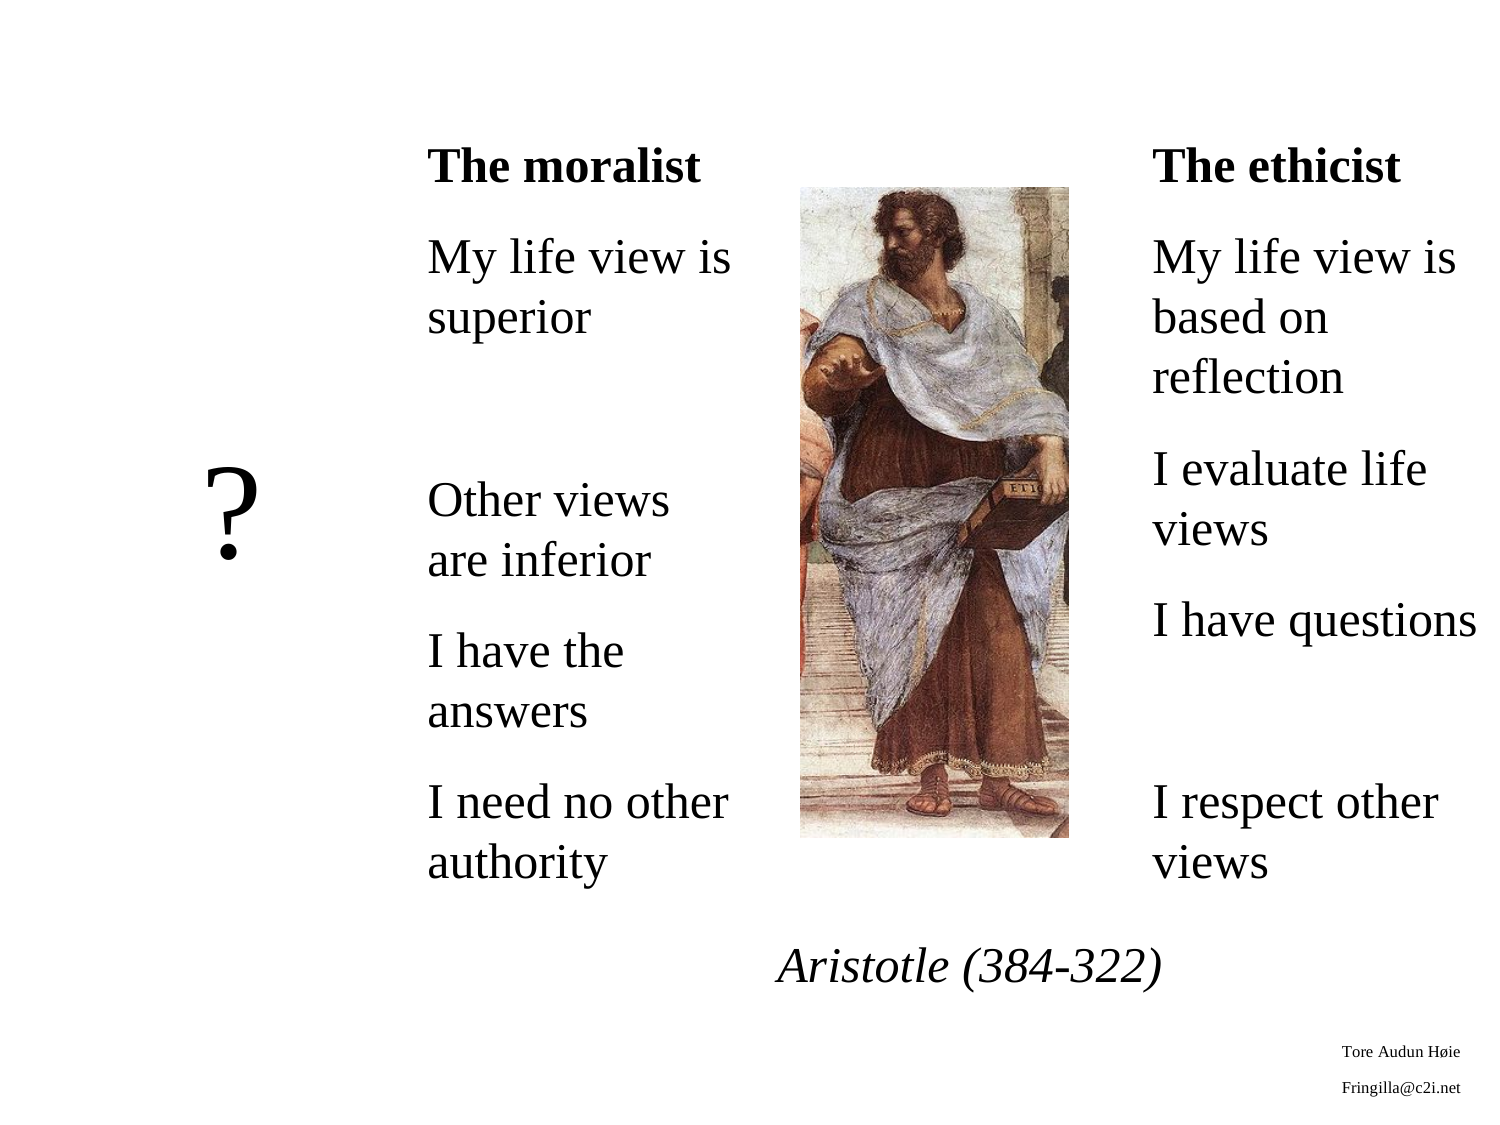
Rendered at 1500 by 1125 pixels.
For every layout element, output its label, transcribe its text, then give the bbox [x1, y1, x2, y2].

text_box Tore Audun Høie Fringilla@c2i.net [1327, 1033, 1500, 1105]
picture [800, 187, 1069, 838]
text_box The ethicist My life view is based on reflection I evaluate life views I have questions I respect other views [1137, 124, 1500, 988]
text_box Aristotle (384-322) [762, 924, 1463, 1001]
text_box The moralist My life view is superior Other views are inferior I have the answers I need no other authority [412, 125, 750, 897]
text_box ? [118, 413, 414, 594]
